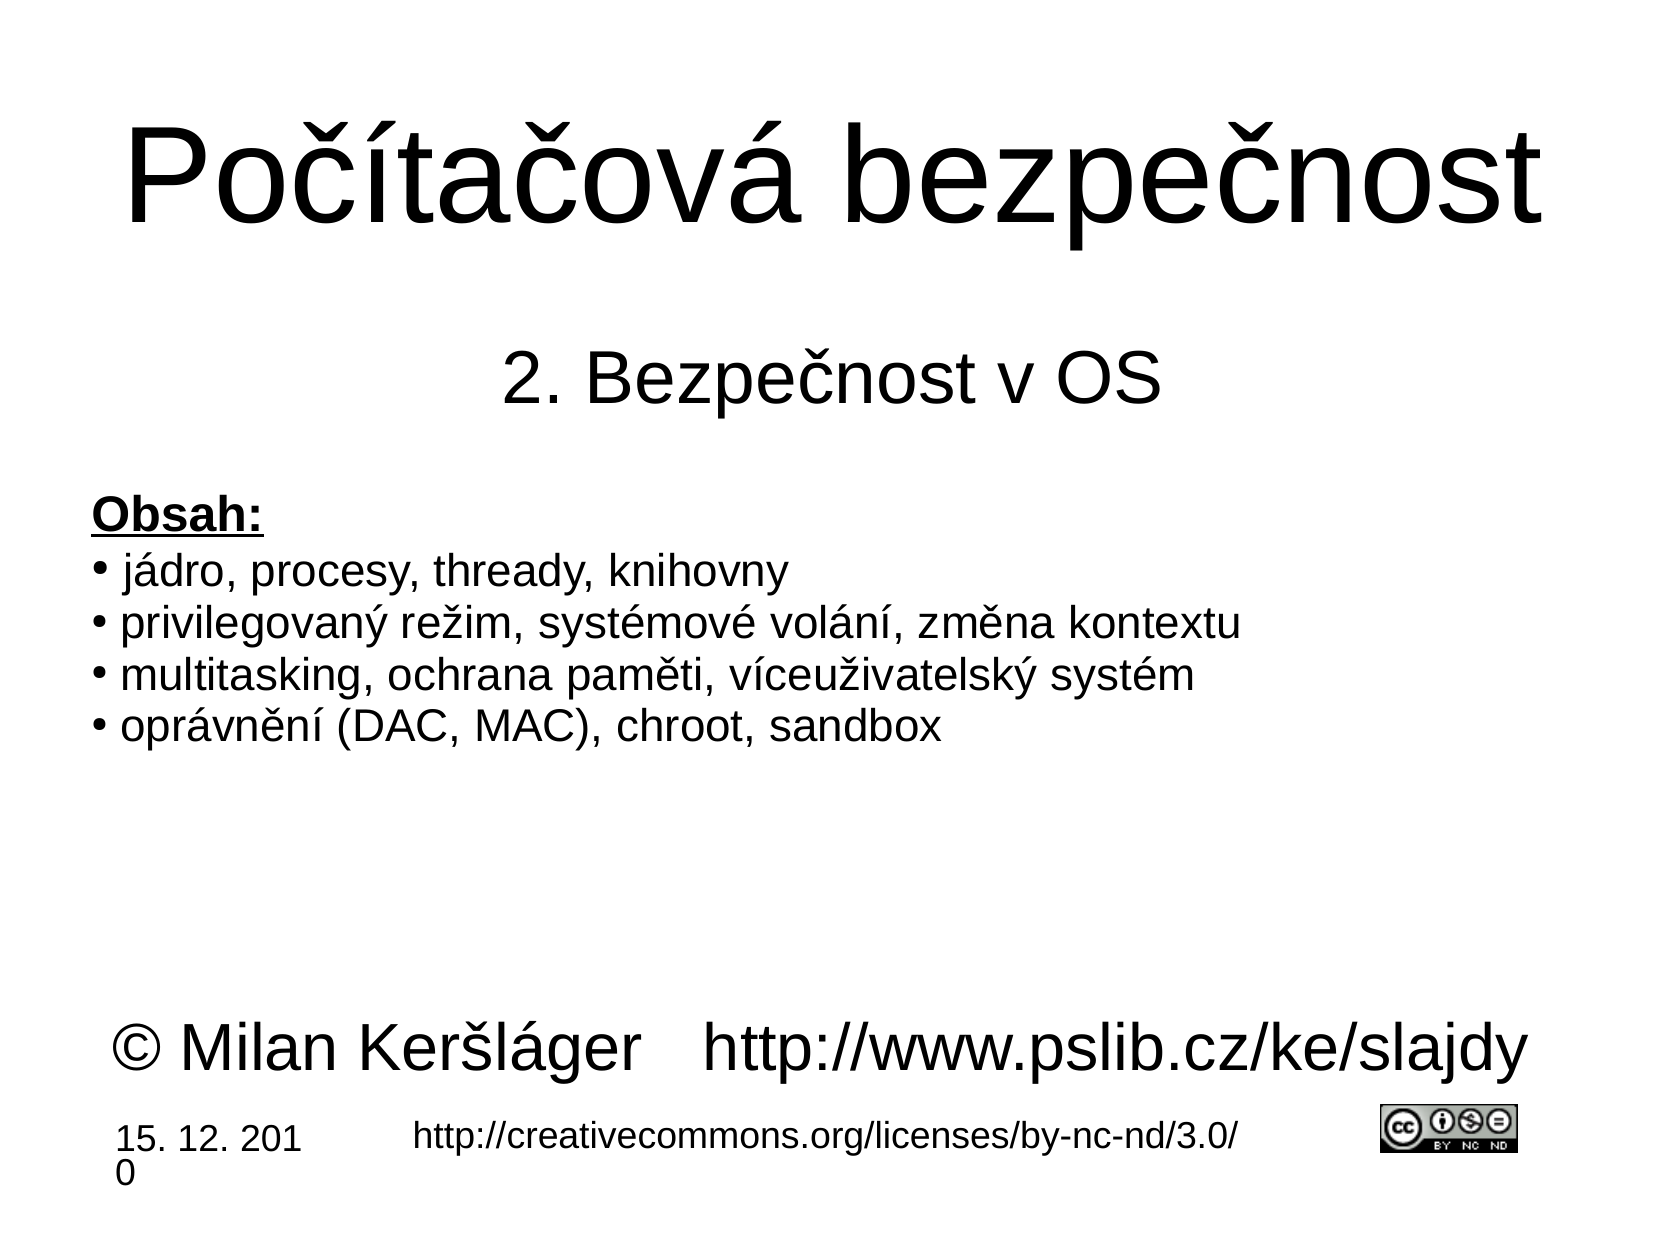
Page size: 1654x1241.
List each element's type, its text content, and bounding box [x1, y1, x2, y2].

text_box Obsah: jádro, procesy, thready, knihovny privilegovaný režim, systémové volání, změna kontextu multitasking, ochrana paměti, víceuživatelský systém oprávnění (DAC, MAC), chroot, sandbox [76, 478, 1583, 759]
picture [1380, 1104, 1518, 1153]
title Počítačová bezpečnost 2. Bezpečnost v OS [88, 56, 1577, 461]
text_box http://creativecommons.org/licenses/by-nc-nd/3.0/ [339, 1107, 1313, 1165]
list © Milan Keršláger http://www.pslib.cz/ke/slajdy [76, 1009, 1565, 1087]
text_box 15.12.2010 [100, 1110, 337, 1168]
